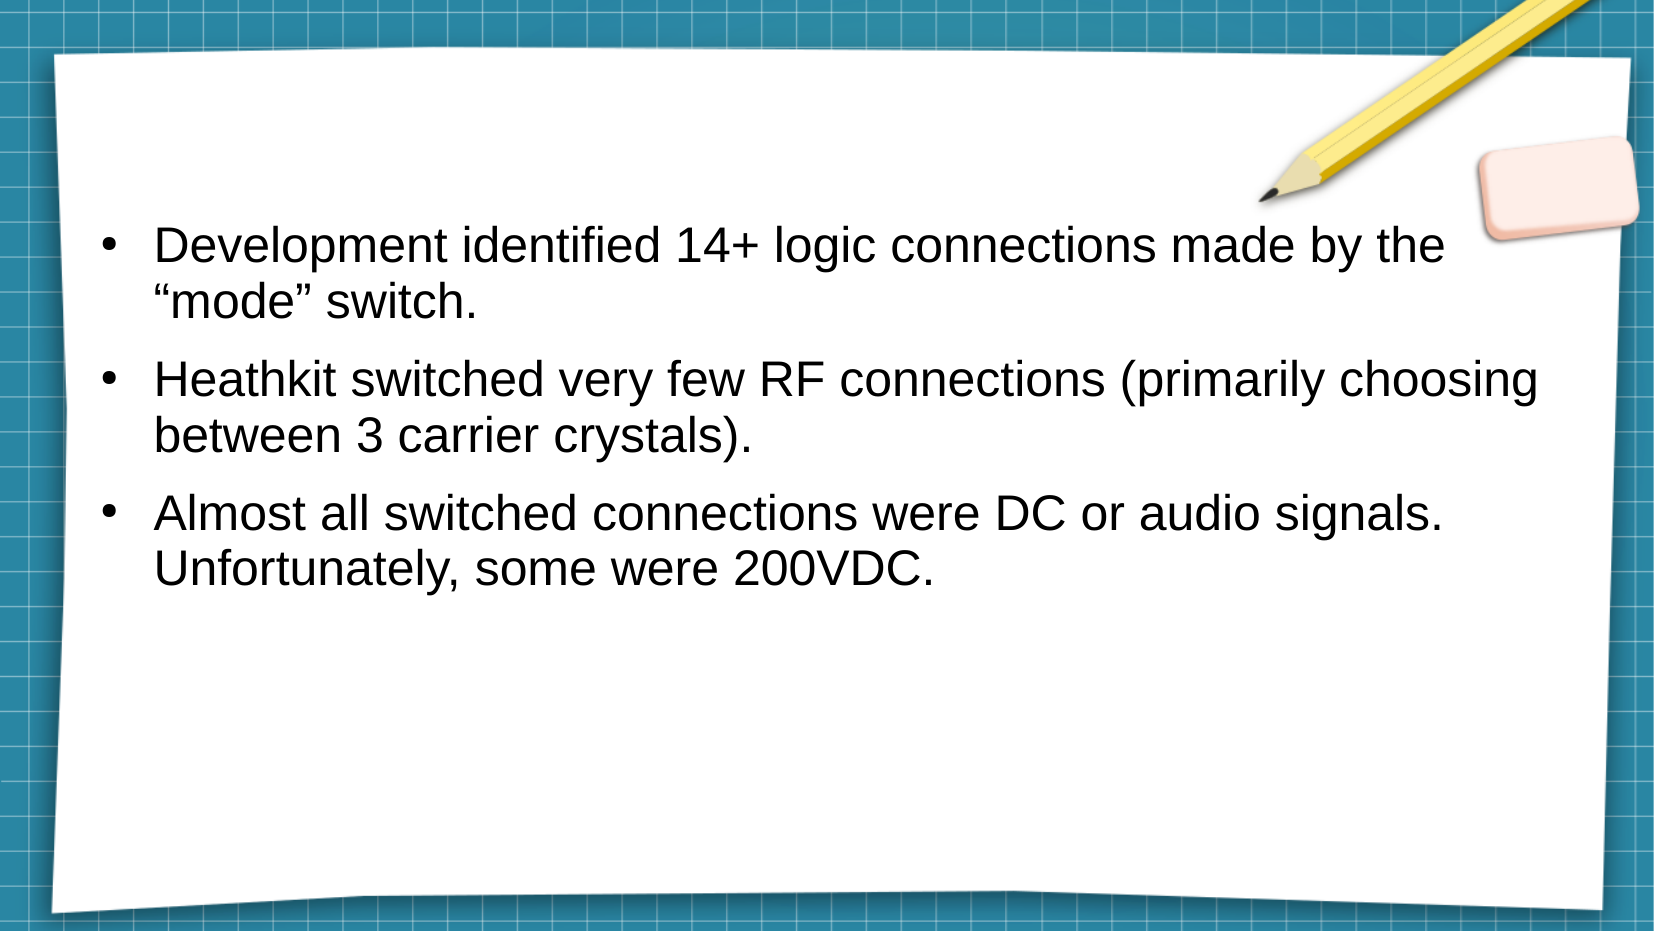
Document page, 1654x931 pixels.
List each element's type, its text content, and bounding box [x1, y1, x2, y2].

picture [0, 0, 1654, 931]
list Development identified 14+ logic connections made by the “mode” switch. Heathkit switched very few RF connections (primarily choosing between 3 carrier crystals). Almost all switched connections were DC or audio signals. Unfortunately, some were 200VDC. [82, 217, 1571, 758]
